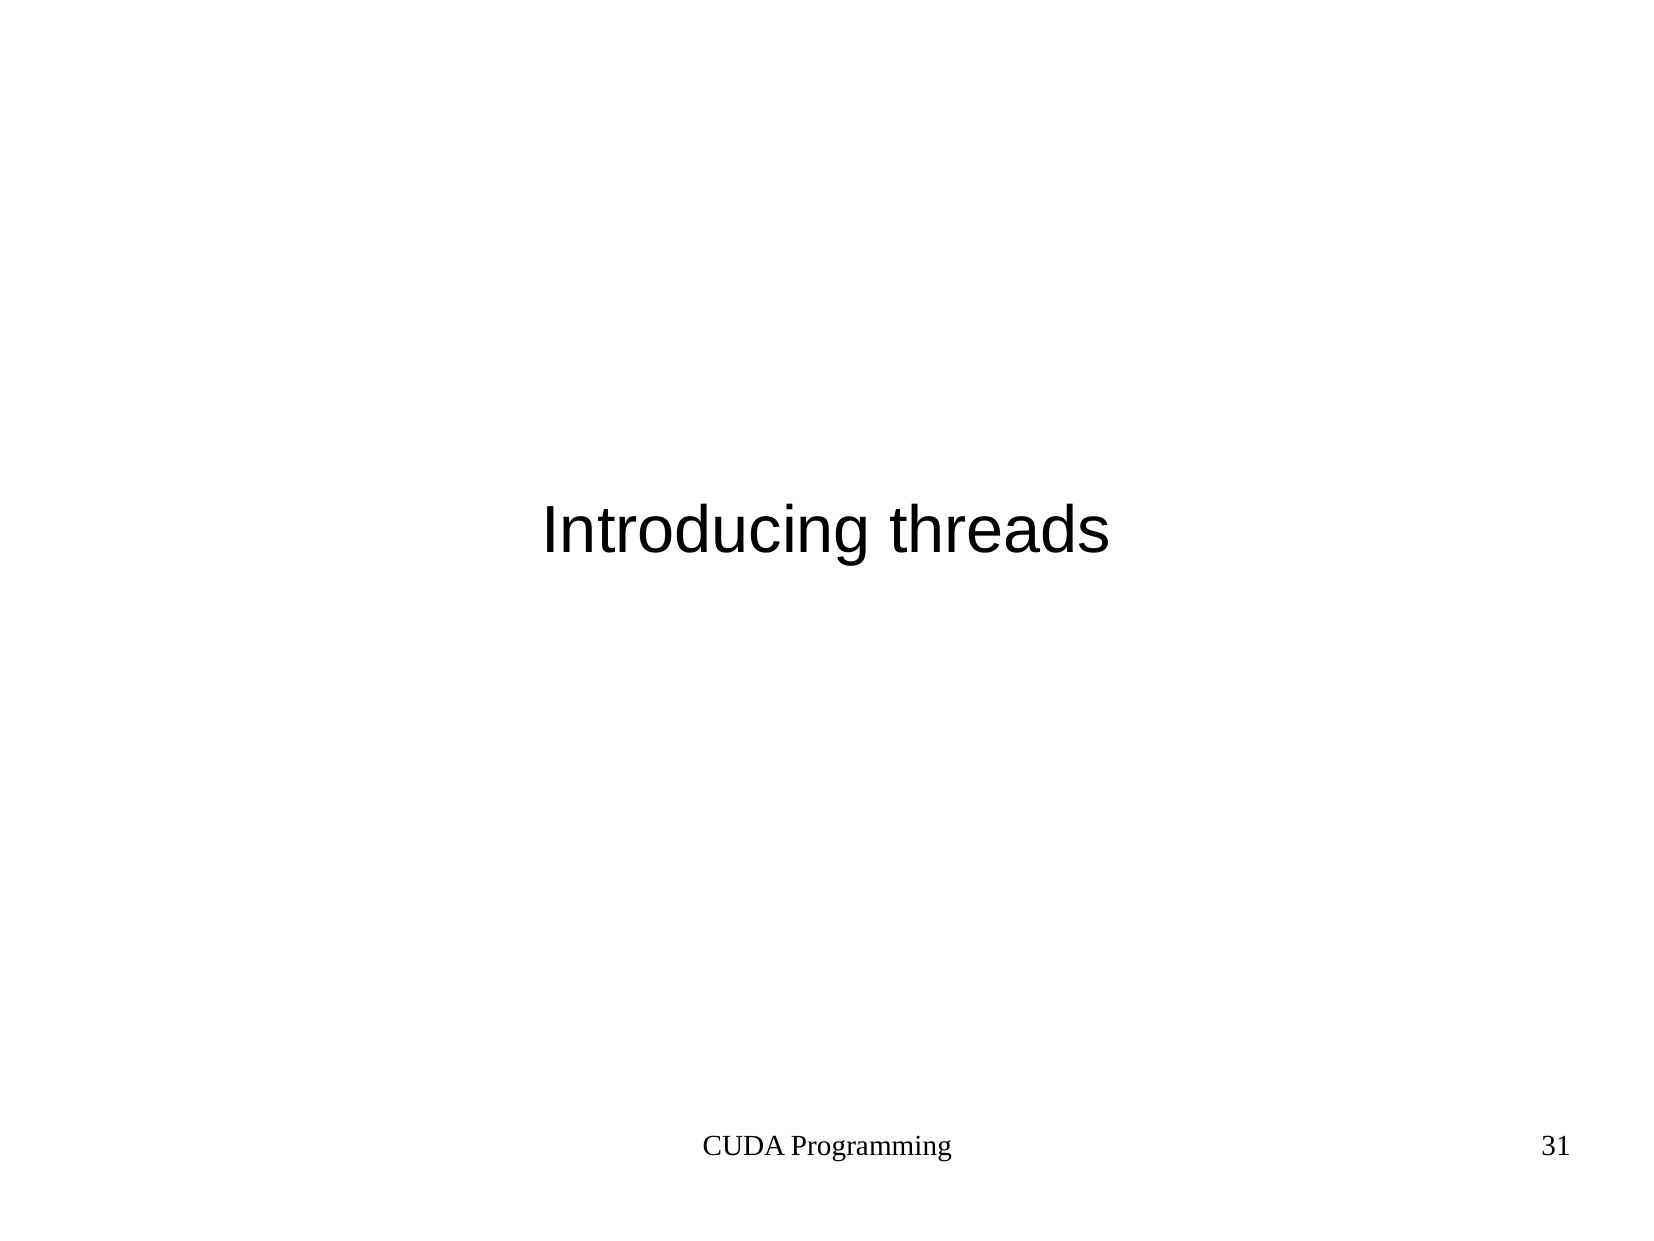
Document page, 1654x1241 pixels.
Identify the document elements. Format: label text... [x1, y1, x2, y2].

subtitle Introducing threads [82, 49, 1571, 1010]
